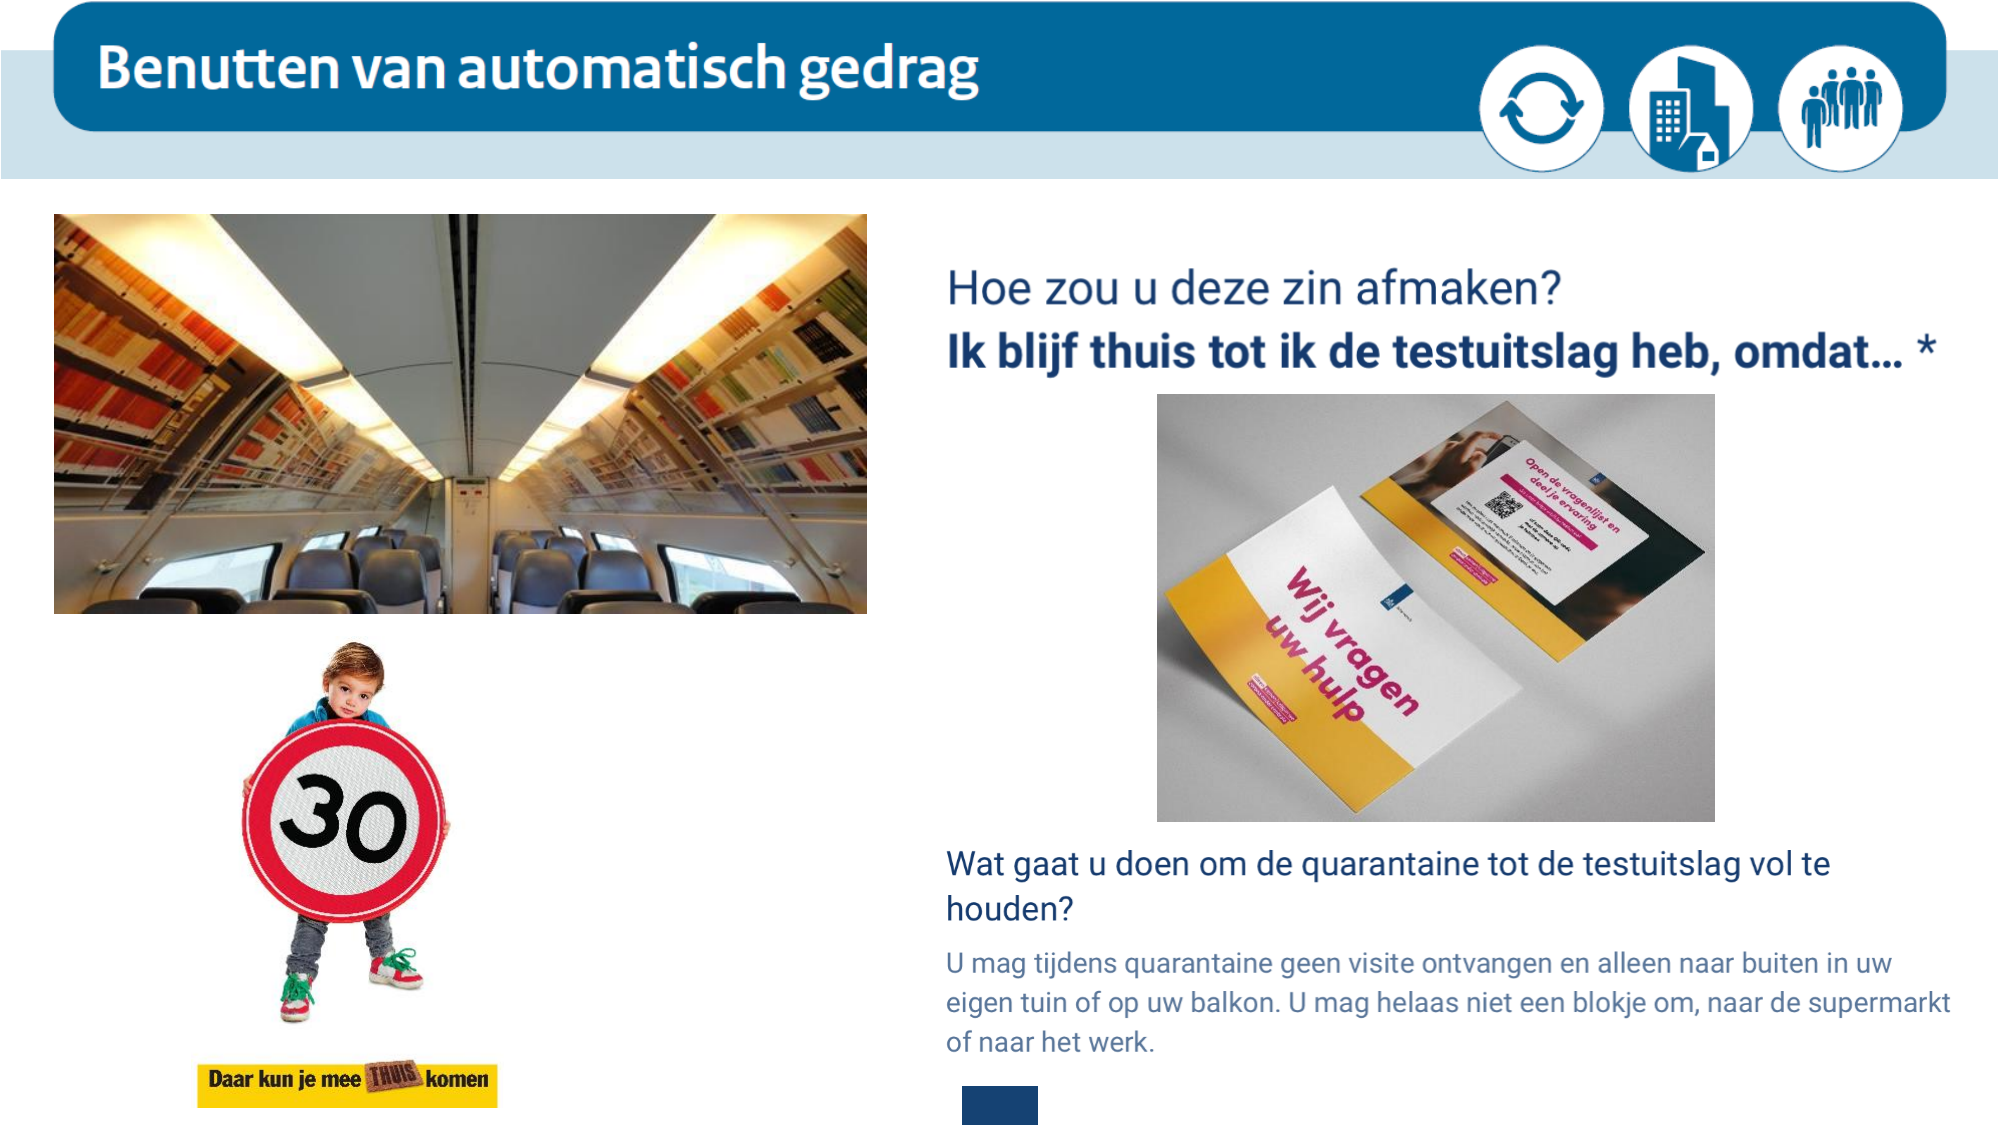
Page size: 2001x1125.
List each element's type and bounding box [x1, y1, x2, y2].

picture [1, 0, 1998, 179]
picture [191, 636, 504, 1108]
picture [904, 221, 1996, 1083]
picture [54, 214, 867, 614]
